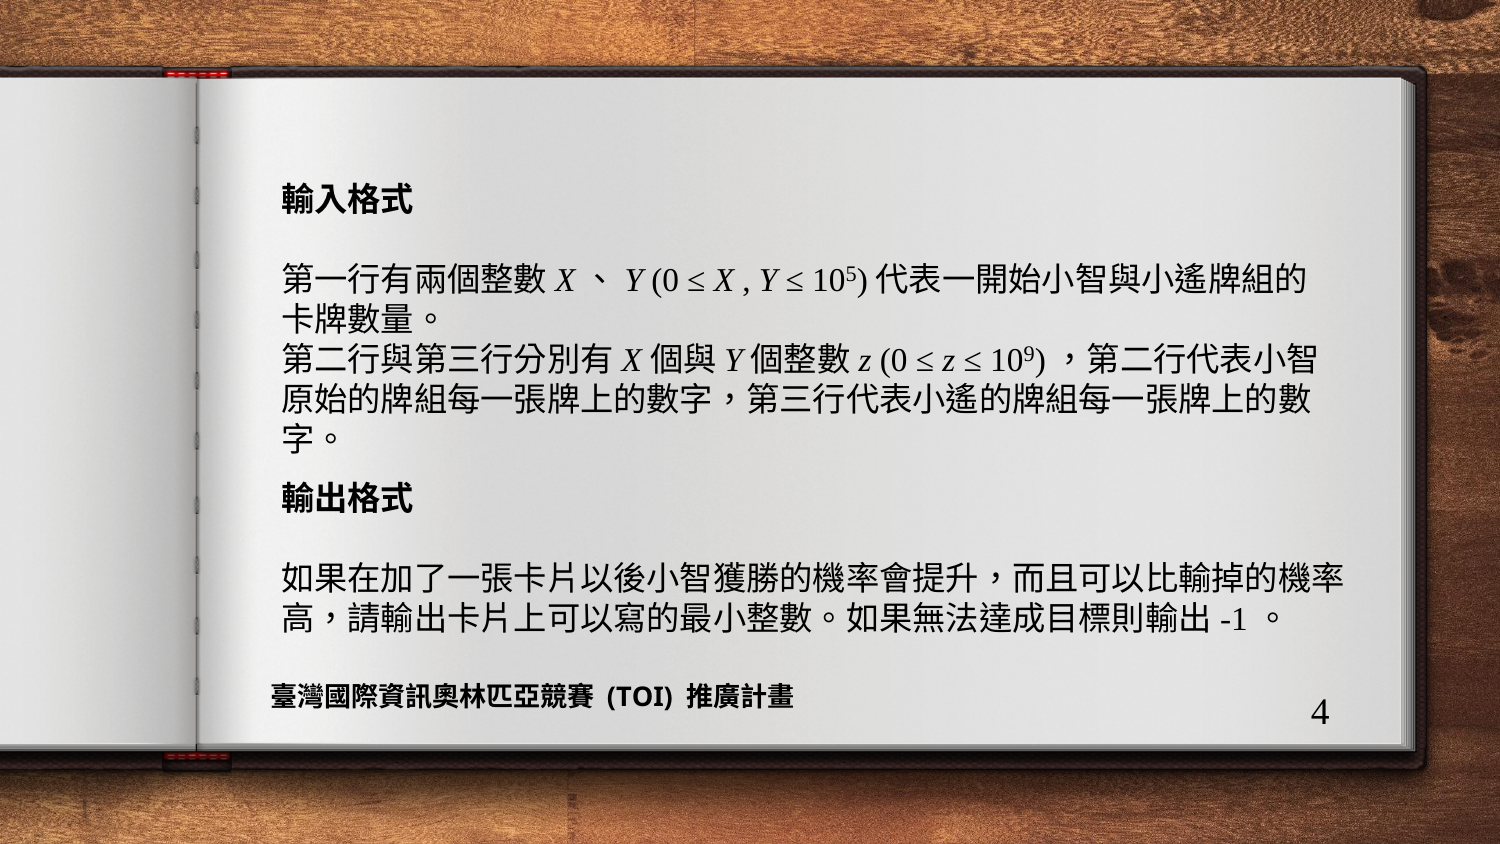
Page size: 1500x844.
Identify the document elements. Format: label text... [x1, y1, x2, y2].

text_box 輸入格式 第一行有兩個整數X、Y (0 ≤ X , Y ≤ 105)代表一開始小智與小遙牌組的卡牌數量。 第二行與第三行分別有X個與Y個整數z (0 ≤ z ≤ 109)，第二行代表小智原始的牌組每一張牌上的數字，第三行代表小遙的牌組每一張牌上的數字。 [266, 171, 1356, 465]
text_box 輸出格式 如果在加了一張卡片以後小智獲勝的機率會提升，而且可以比輸掉的機率高，請輸出卡片上可以寫的最小整數。如果無法達成目標則輸出-1。 [266, 469, 1368, 644]
text_box [1295, 672, 1386, 737]
